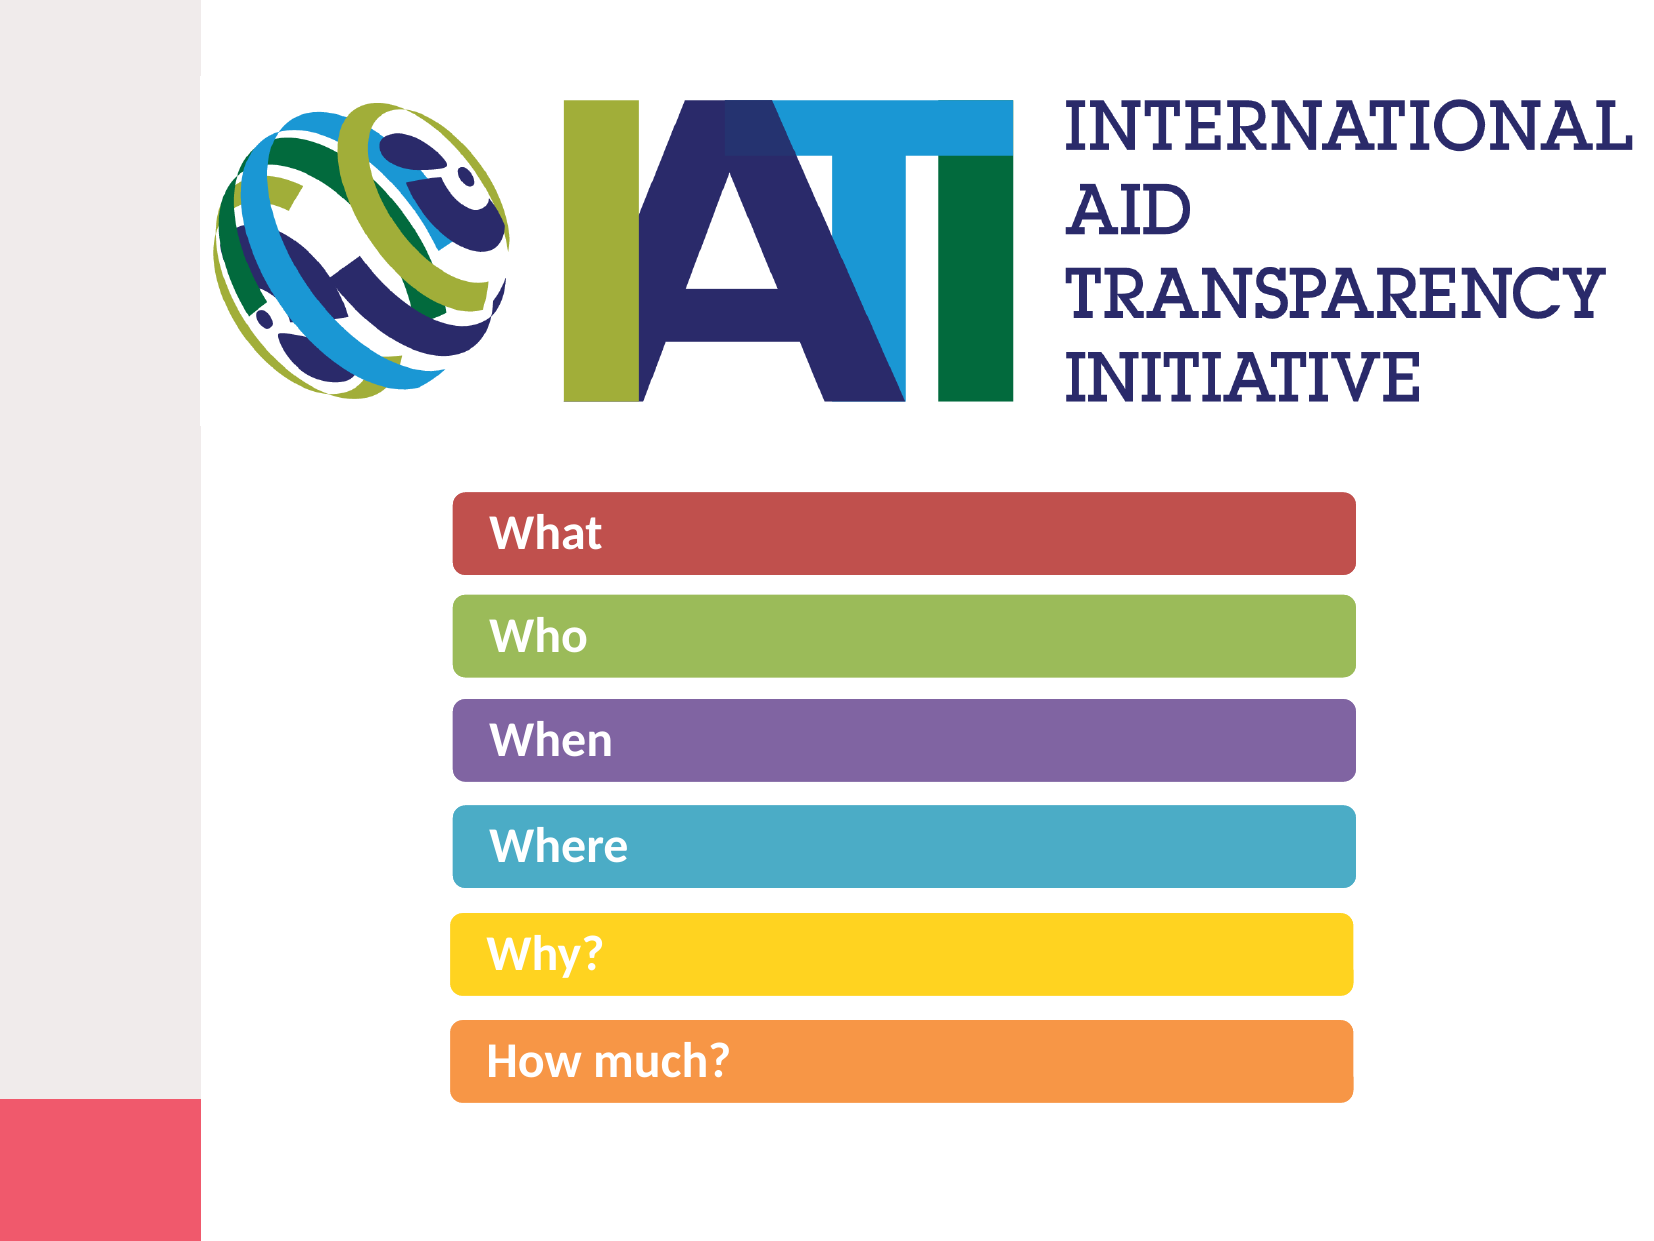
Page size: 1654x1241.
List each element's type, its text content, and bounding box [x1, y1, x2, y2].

picture [200, 76, 1651, 426]
text_box When [450, 696, 1359, 784]
text_box Why? [447, 910, 1356, 999]
text_box What [450, 490, 1359, 578]
text_box Who [450, 592, 1359, 680]
text_box How much? [447, 1017, 1356, 1106]
text_box Where [450, 803, 1359, 891]
